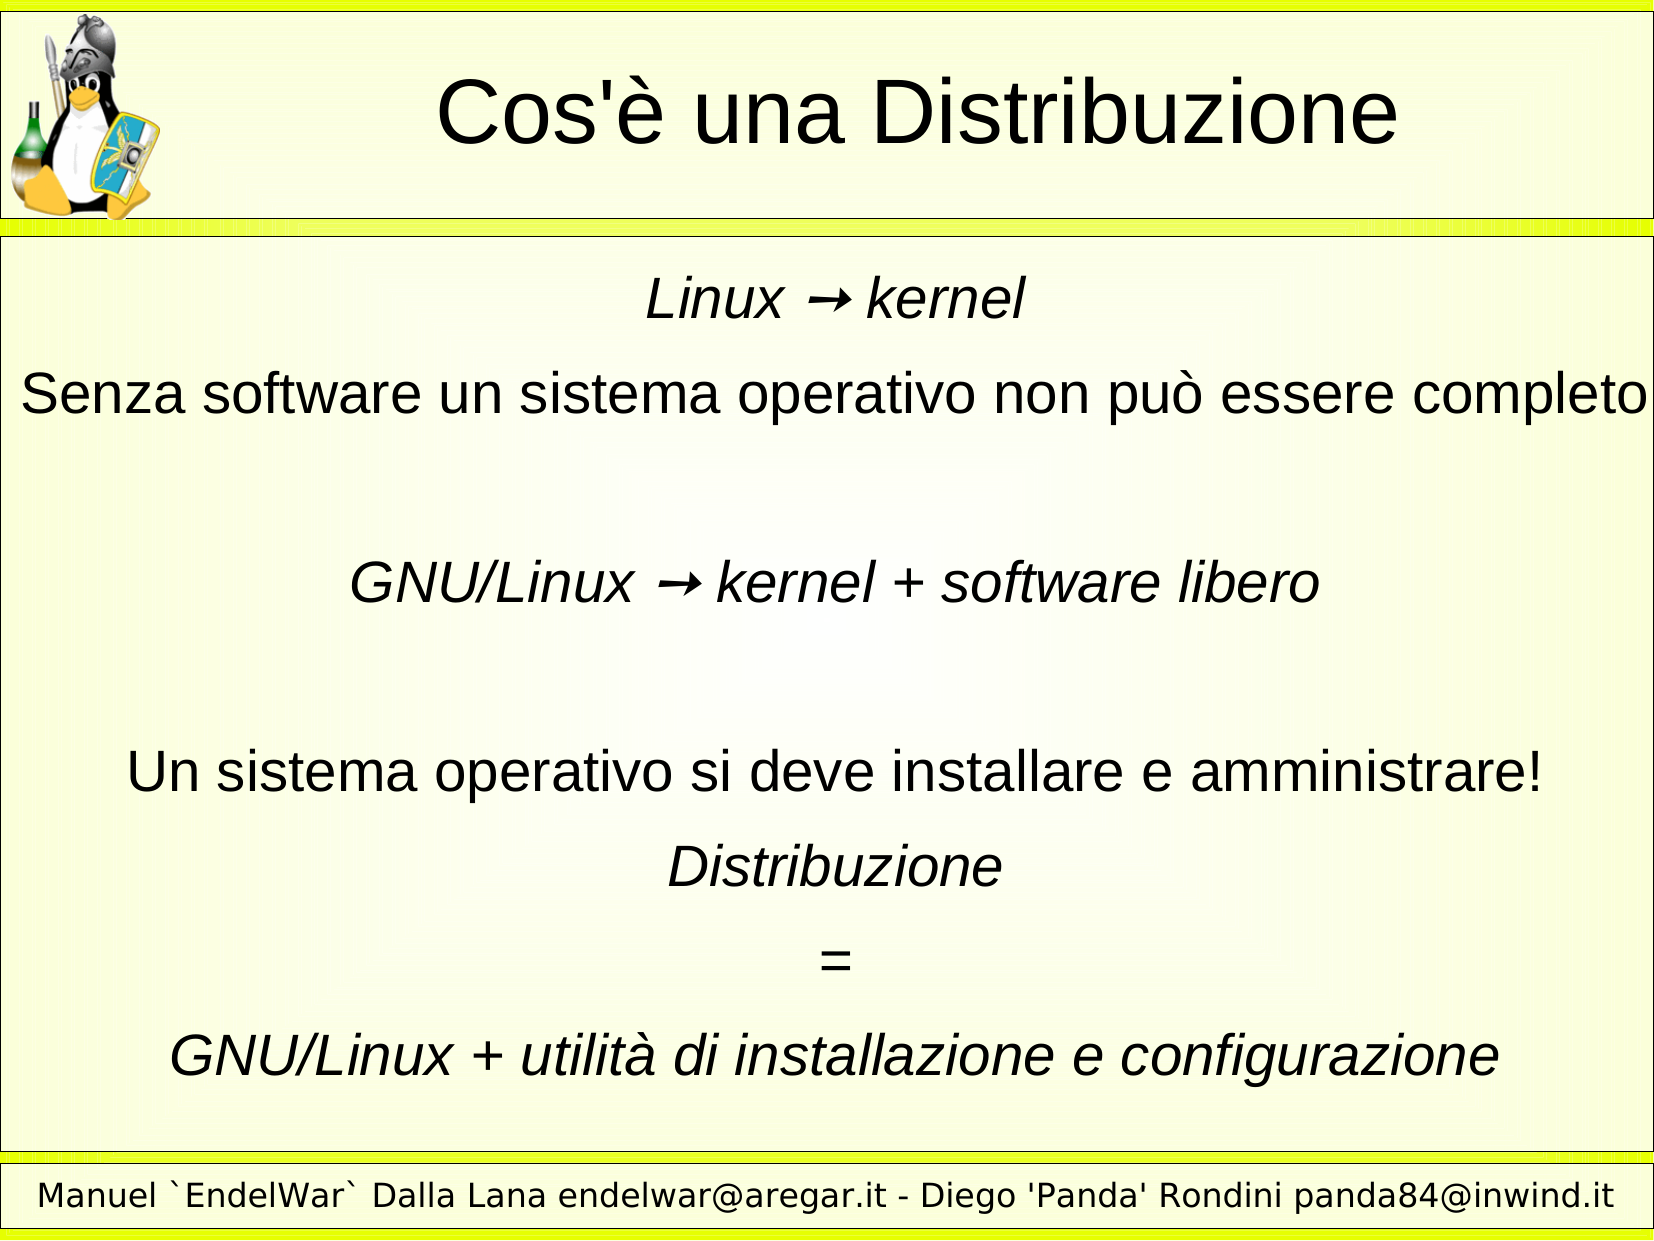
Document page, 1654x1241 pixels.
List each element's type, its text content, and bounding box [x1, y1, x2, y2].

picture [11, 14, 160, 220]
title Cos'è una Distribuzione [213, 15, 1624, 208]
list Linux  kernel Senza software un sistema operativo non può essere completo GNU/Linux  kernel + software libero Un sistema operativo si deve installare e amministrare! Distribuzione = GNU/Linux + utilità di installazione e configurazione [0, 265, 1654, 1111]
